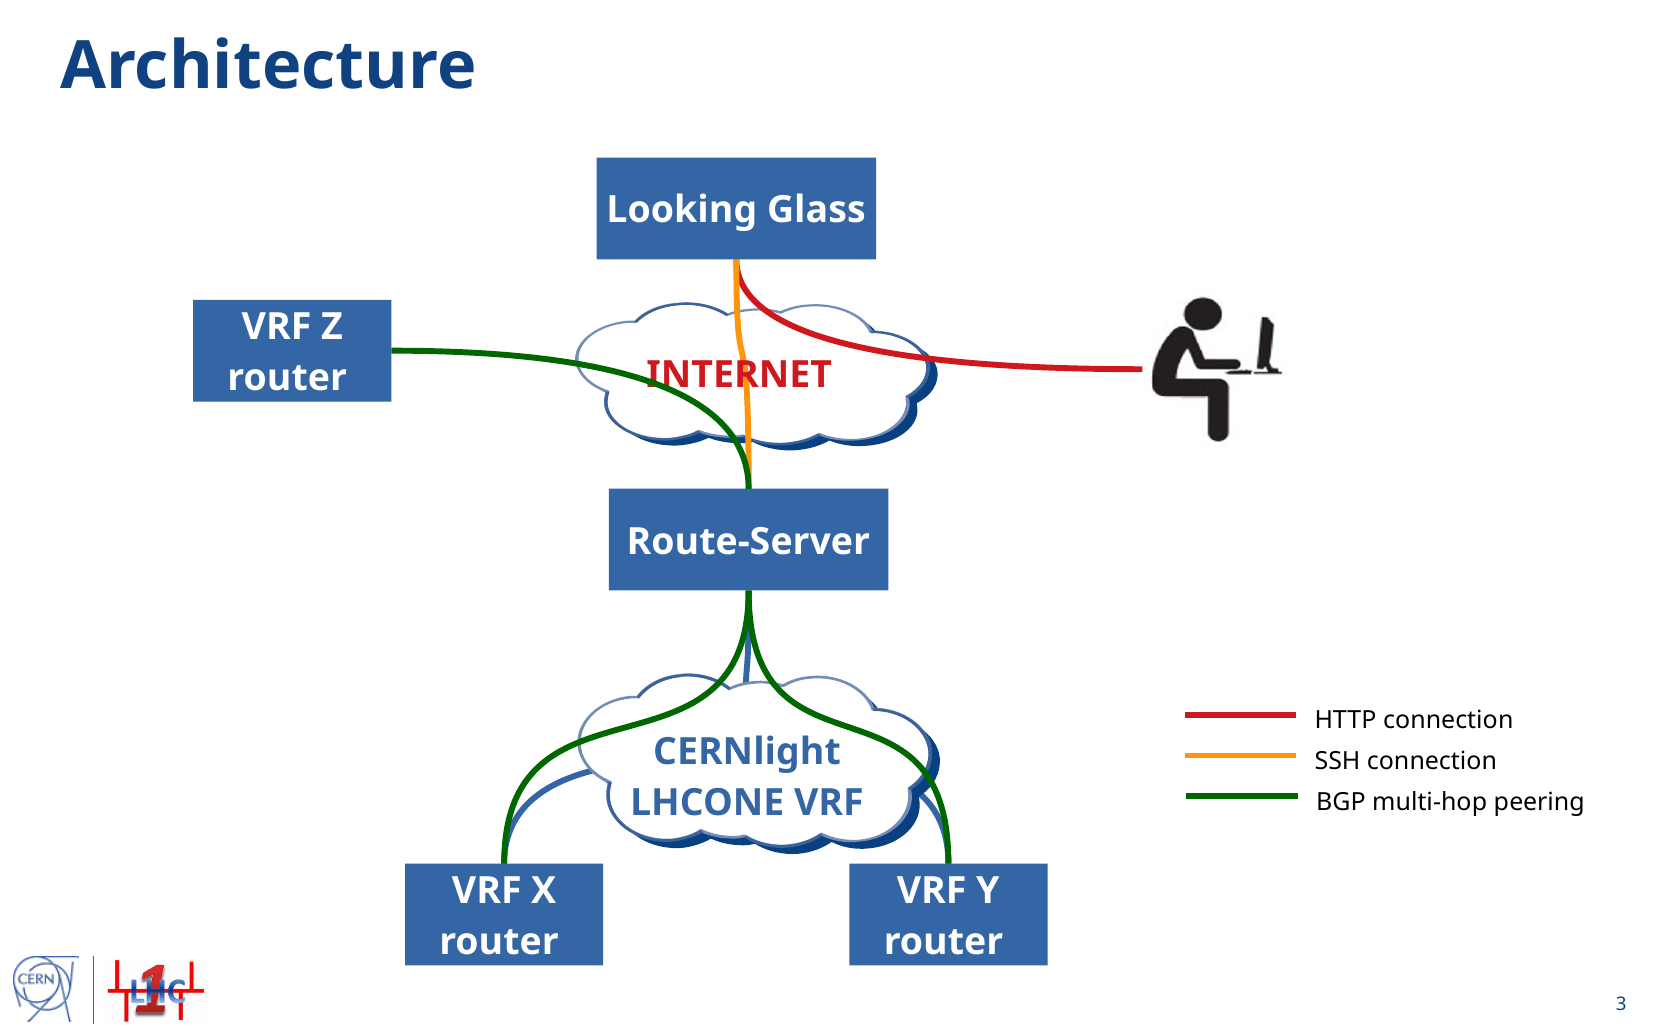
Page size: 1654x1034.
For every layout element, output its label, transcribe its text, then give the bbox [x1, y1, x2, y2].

text_box [576, 367, 631, 434]
text_box SSH connection [1299, 744, 1590, 784]
text_box [577, 673, 717, 739]
title Architecture [60, 0, 1528, 138]
picture [102, 955, 208, 1027]
text_box INTERNET [631, 380, 740, 458]
text_box INTERNET [631, 340, 865, 458]
text_box Route-Server [608, 488, 889, 591]
text_box [891, 749, 930, 843]
text_box [771, 304, 929, 355]
text_box [777, 675, 940, 781]
text_box CERNlight LHCONE VRF [603, 716, 891, 936]
text_box [865, 352, 938, 446]
text_box [575, 302, 736, 372]
text_box VRF X router [405, 863, 604, 966]
text_box [675, 680, 809, 716]
text_box VRF Y router [849, 863, 1048, 966]
text_box HTTP connection [1299, 694, 1590, 744]
text_box [741, 308, 818, 340]
text_box Looking Glass [596, 157, 877, 260]
text_box BGP multi-hop peering [1301, 775, 1635, 859]
picture [13, 956, 79, 1032]
text_box [577, 738, 603, 781]
text_box VRF Z router [193, 299, 392, 402]
picture [1142, 291, 1295, 448]
